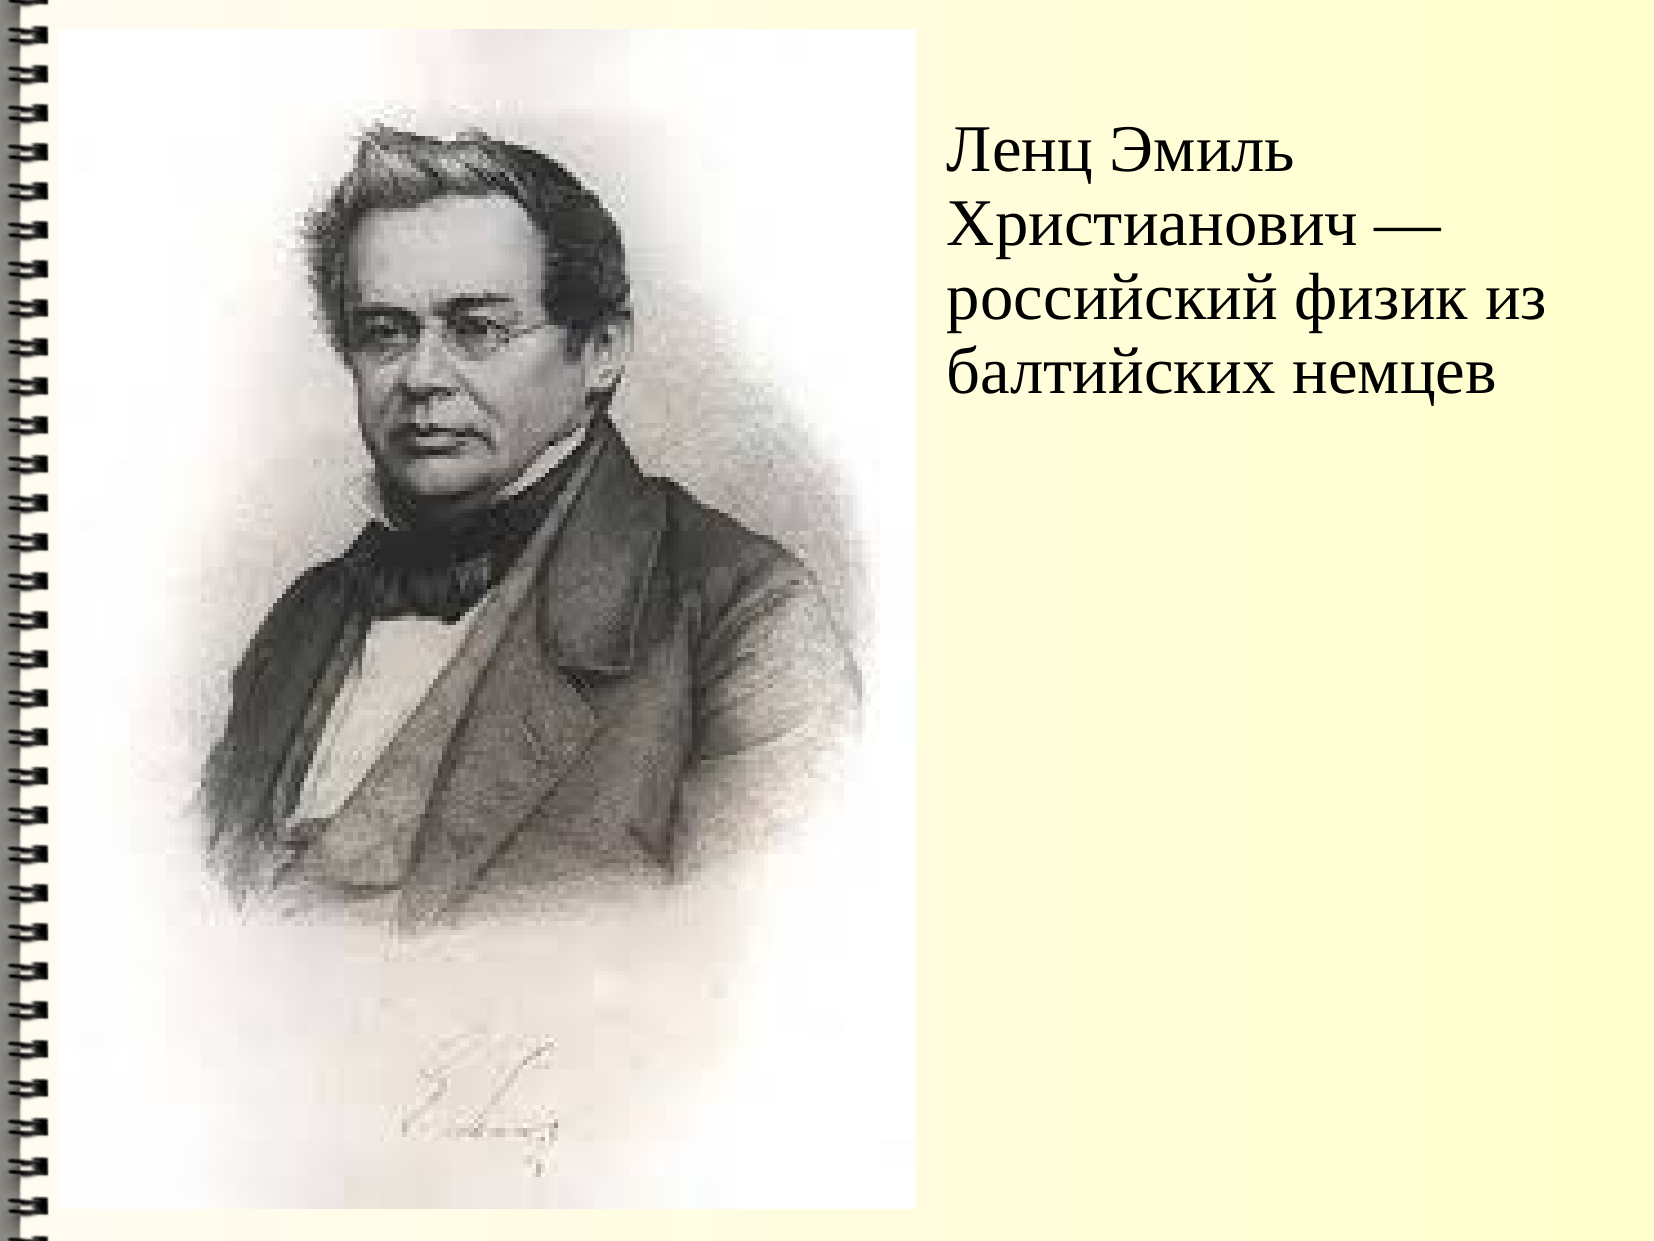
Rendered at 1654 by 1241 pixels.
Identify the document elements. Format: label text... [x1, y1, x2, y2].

list Ленц Эмиль Христианович — российский физик из балтийских немцев [916, 111, 1565, 916]
picture [0, 0, 1654, 1241]
